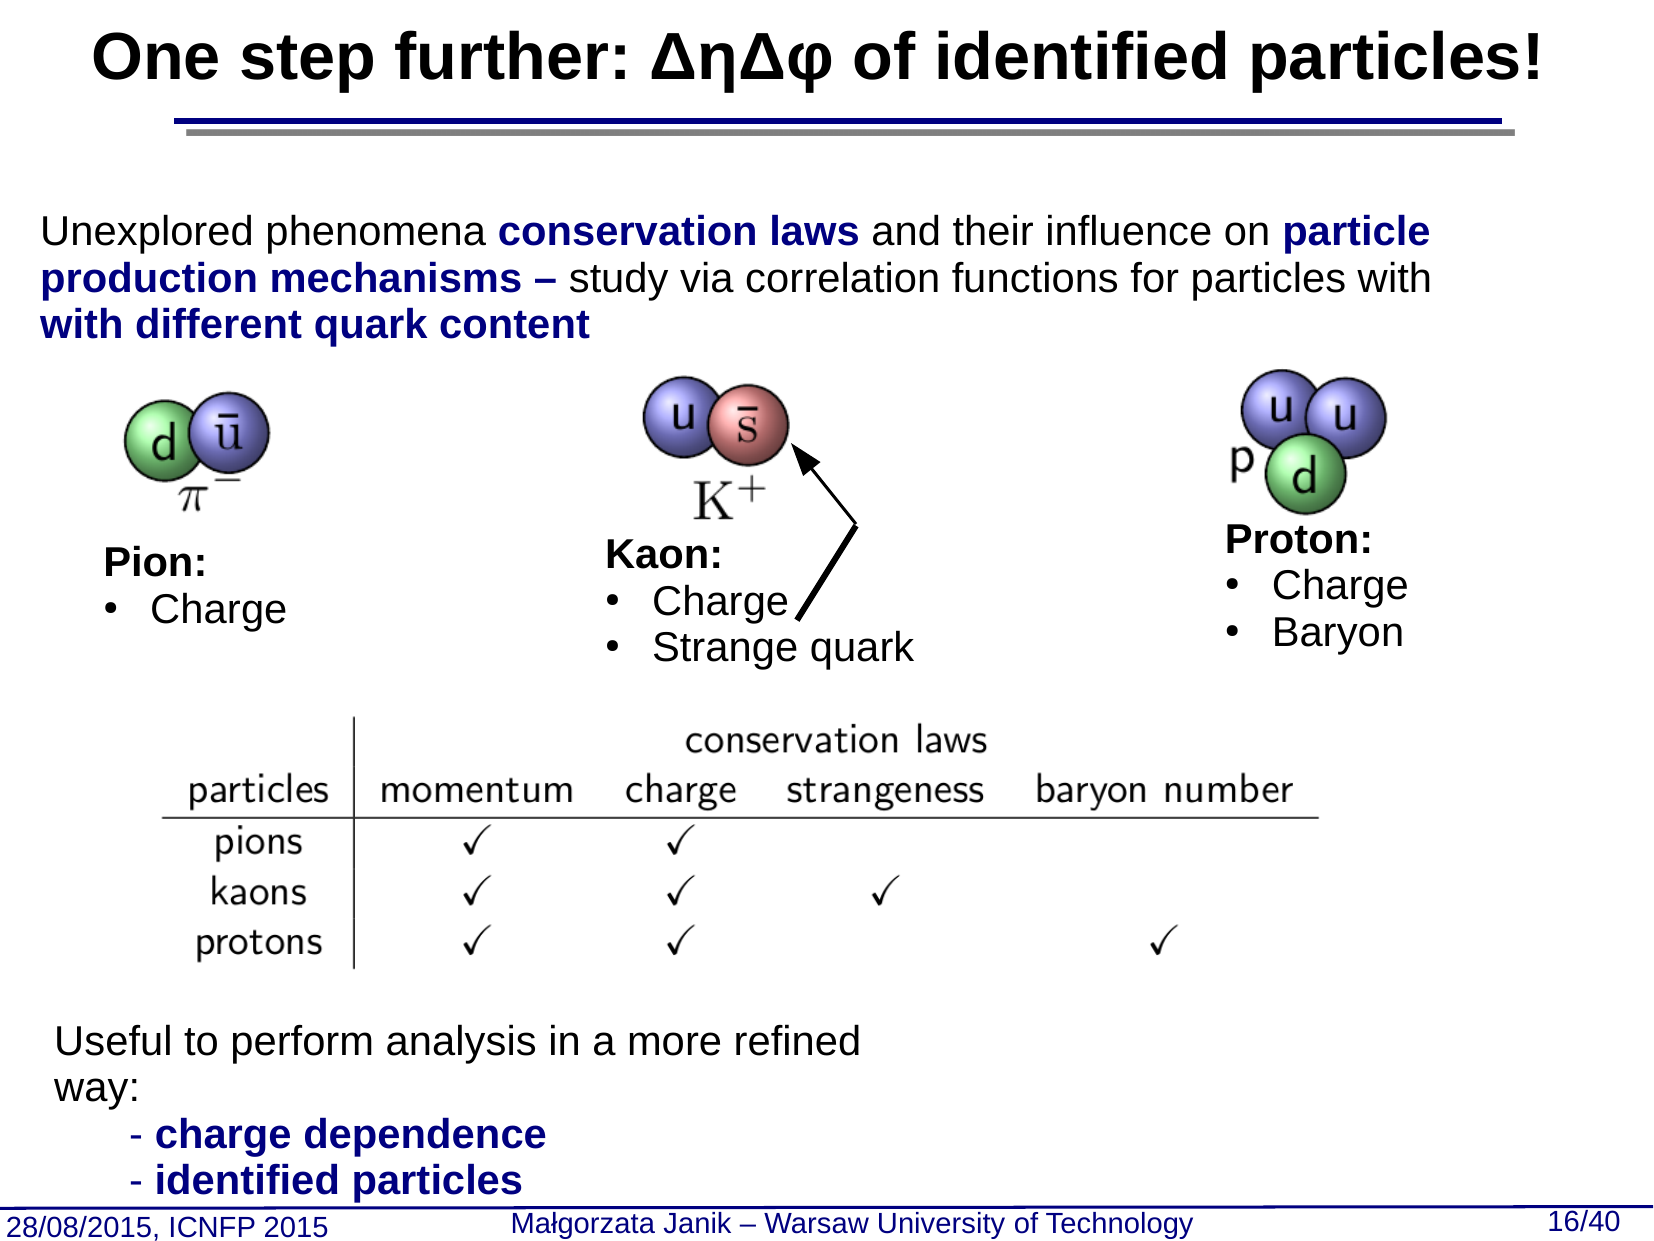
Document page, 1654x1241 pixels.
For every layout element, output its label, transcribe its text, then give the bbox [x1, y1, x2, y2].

picture [1210, 354, 1400, 524]
text_box Useful to perform analysis in a more refined way: - charge dependence - identified particles [39, 1010, 975, 1213]
text_box Kaon: Charge Strange quark [590, 523, 977, 715]
text_box Proton: Charge Baryon [1210, 507, 1501, 664]
text_box Unexplored phenomena conservation laws and their influence on particle production mechanisms – study via correlation functions for particles with with different quark content [25, 200, 1506, 357]
picture [619, 367, 814, 523]
text_box Pion: Charge [88, 531, 380, 641]
picture [106, 377, 296, 532]
picture [147, 650, 1358, 1011]
title One step further: ΔηΔφ of identified particles! [74, 0, 1563, 160]
